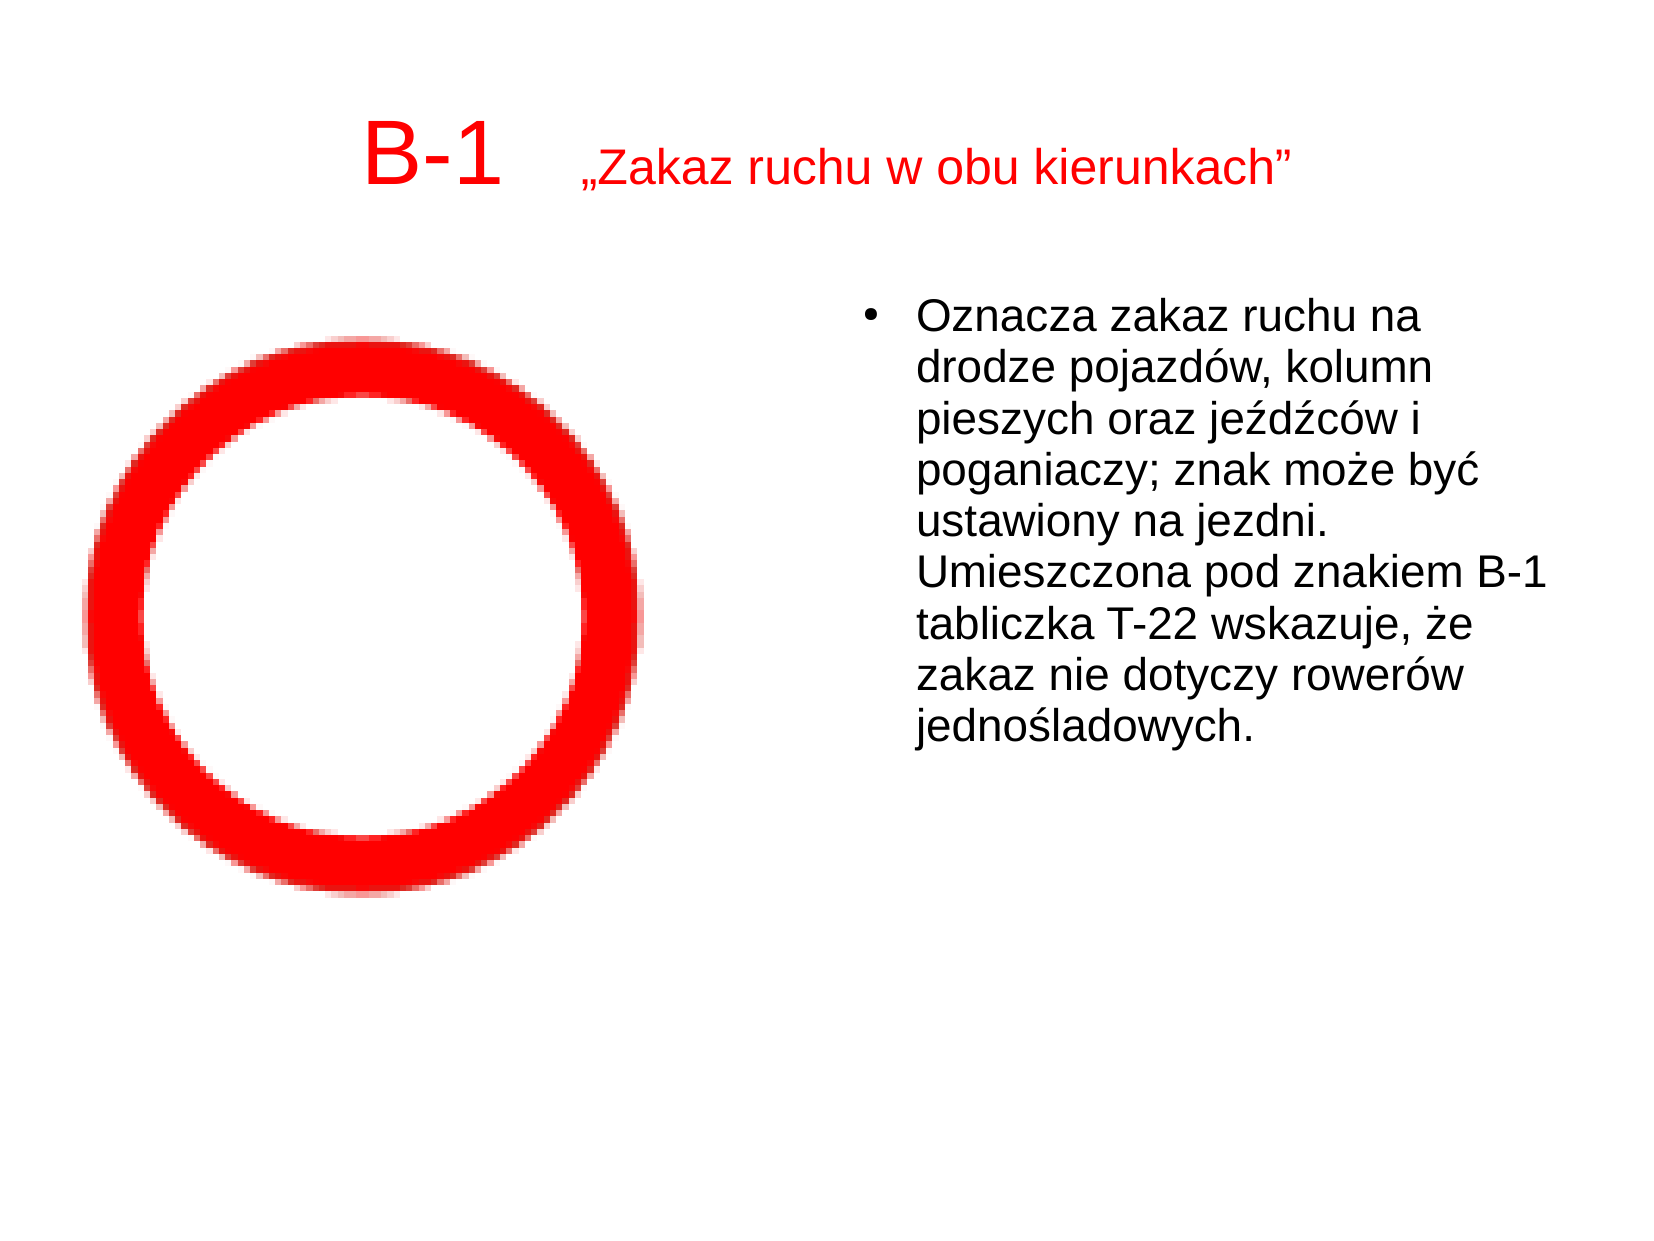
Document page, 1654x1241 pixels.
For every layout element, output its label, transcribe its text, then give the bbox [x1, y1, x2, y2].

list Oznacza zakaz ruchu na drodze pojazdów, kolumn pieszych oraz jeźdźców i poganiaczy; znak może być ustawiony na jezdni. Umieszczona pod znakiem B-1 tabliczka T-22 wskazuje, że zakaz nie dotyczy rowerów jednośladowych. [845, 290, 1572, 1094]
picture [82, 336, 644, 898]
title B-1 „Zakaz ruchu w obu kierunkach” [82, 56, 1571, 250]
